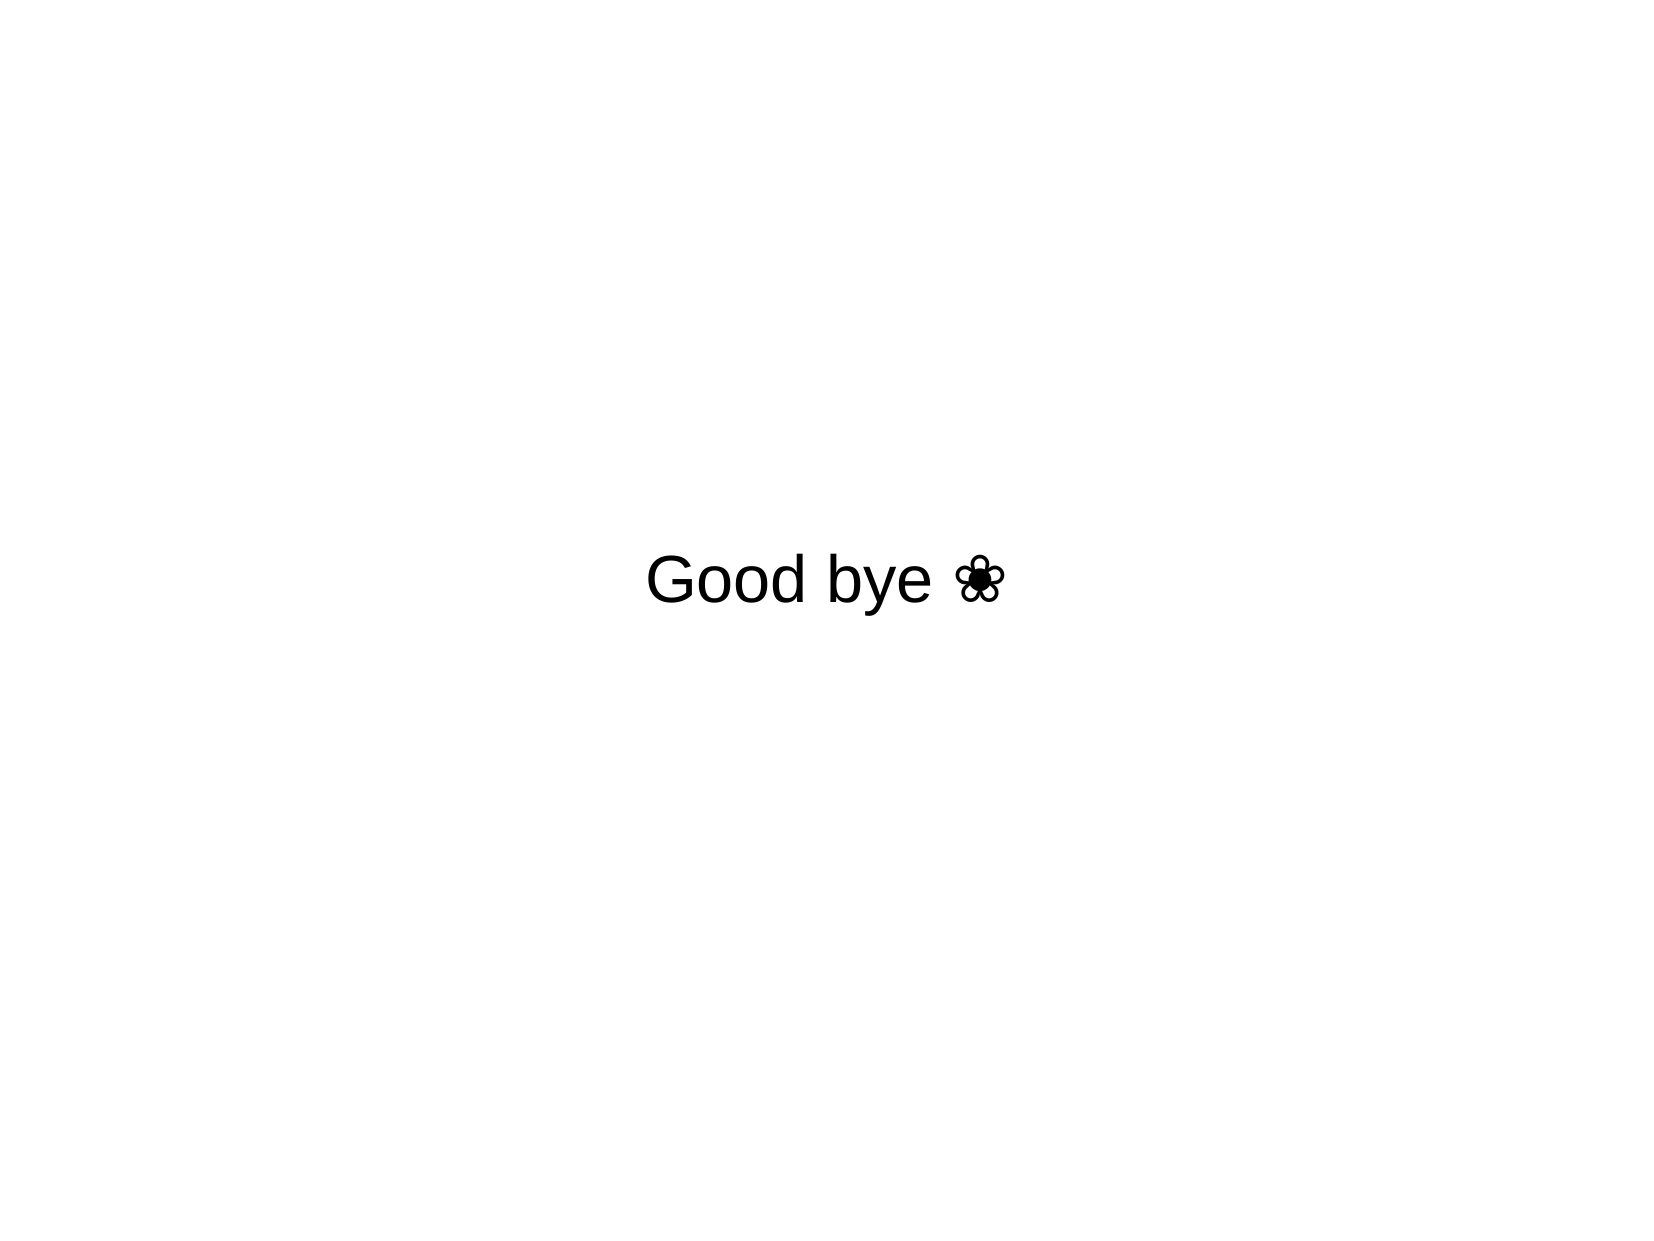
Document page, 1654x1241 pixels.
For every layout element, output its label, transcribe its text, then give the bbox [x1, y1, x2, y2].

subtitle Good bye ❀ [82, 49, 1571, 1109]
